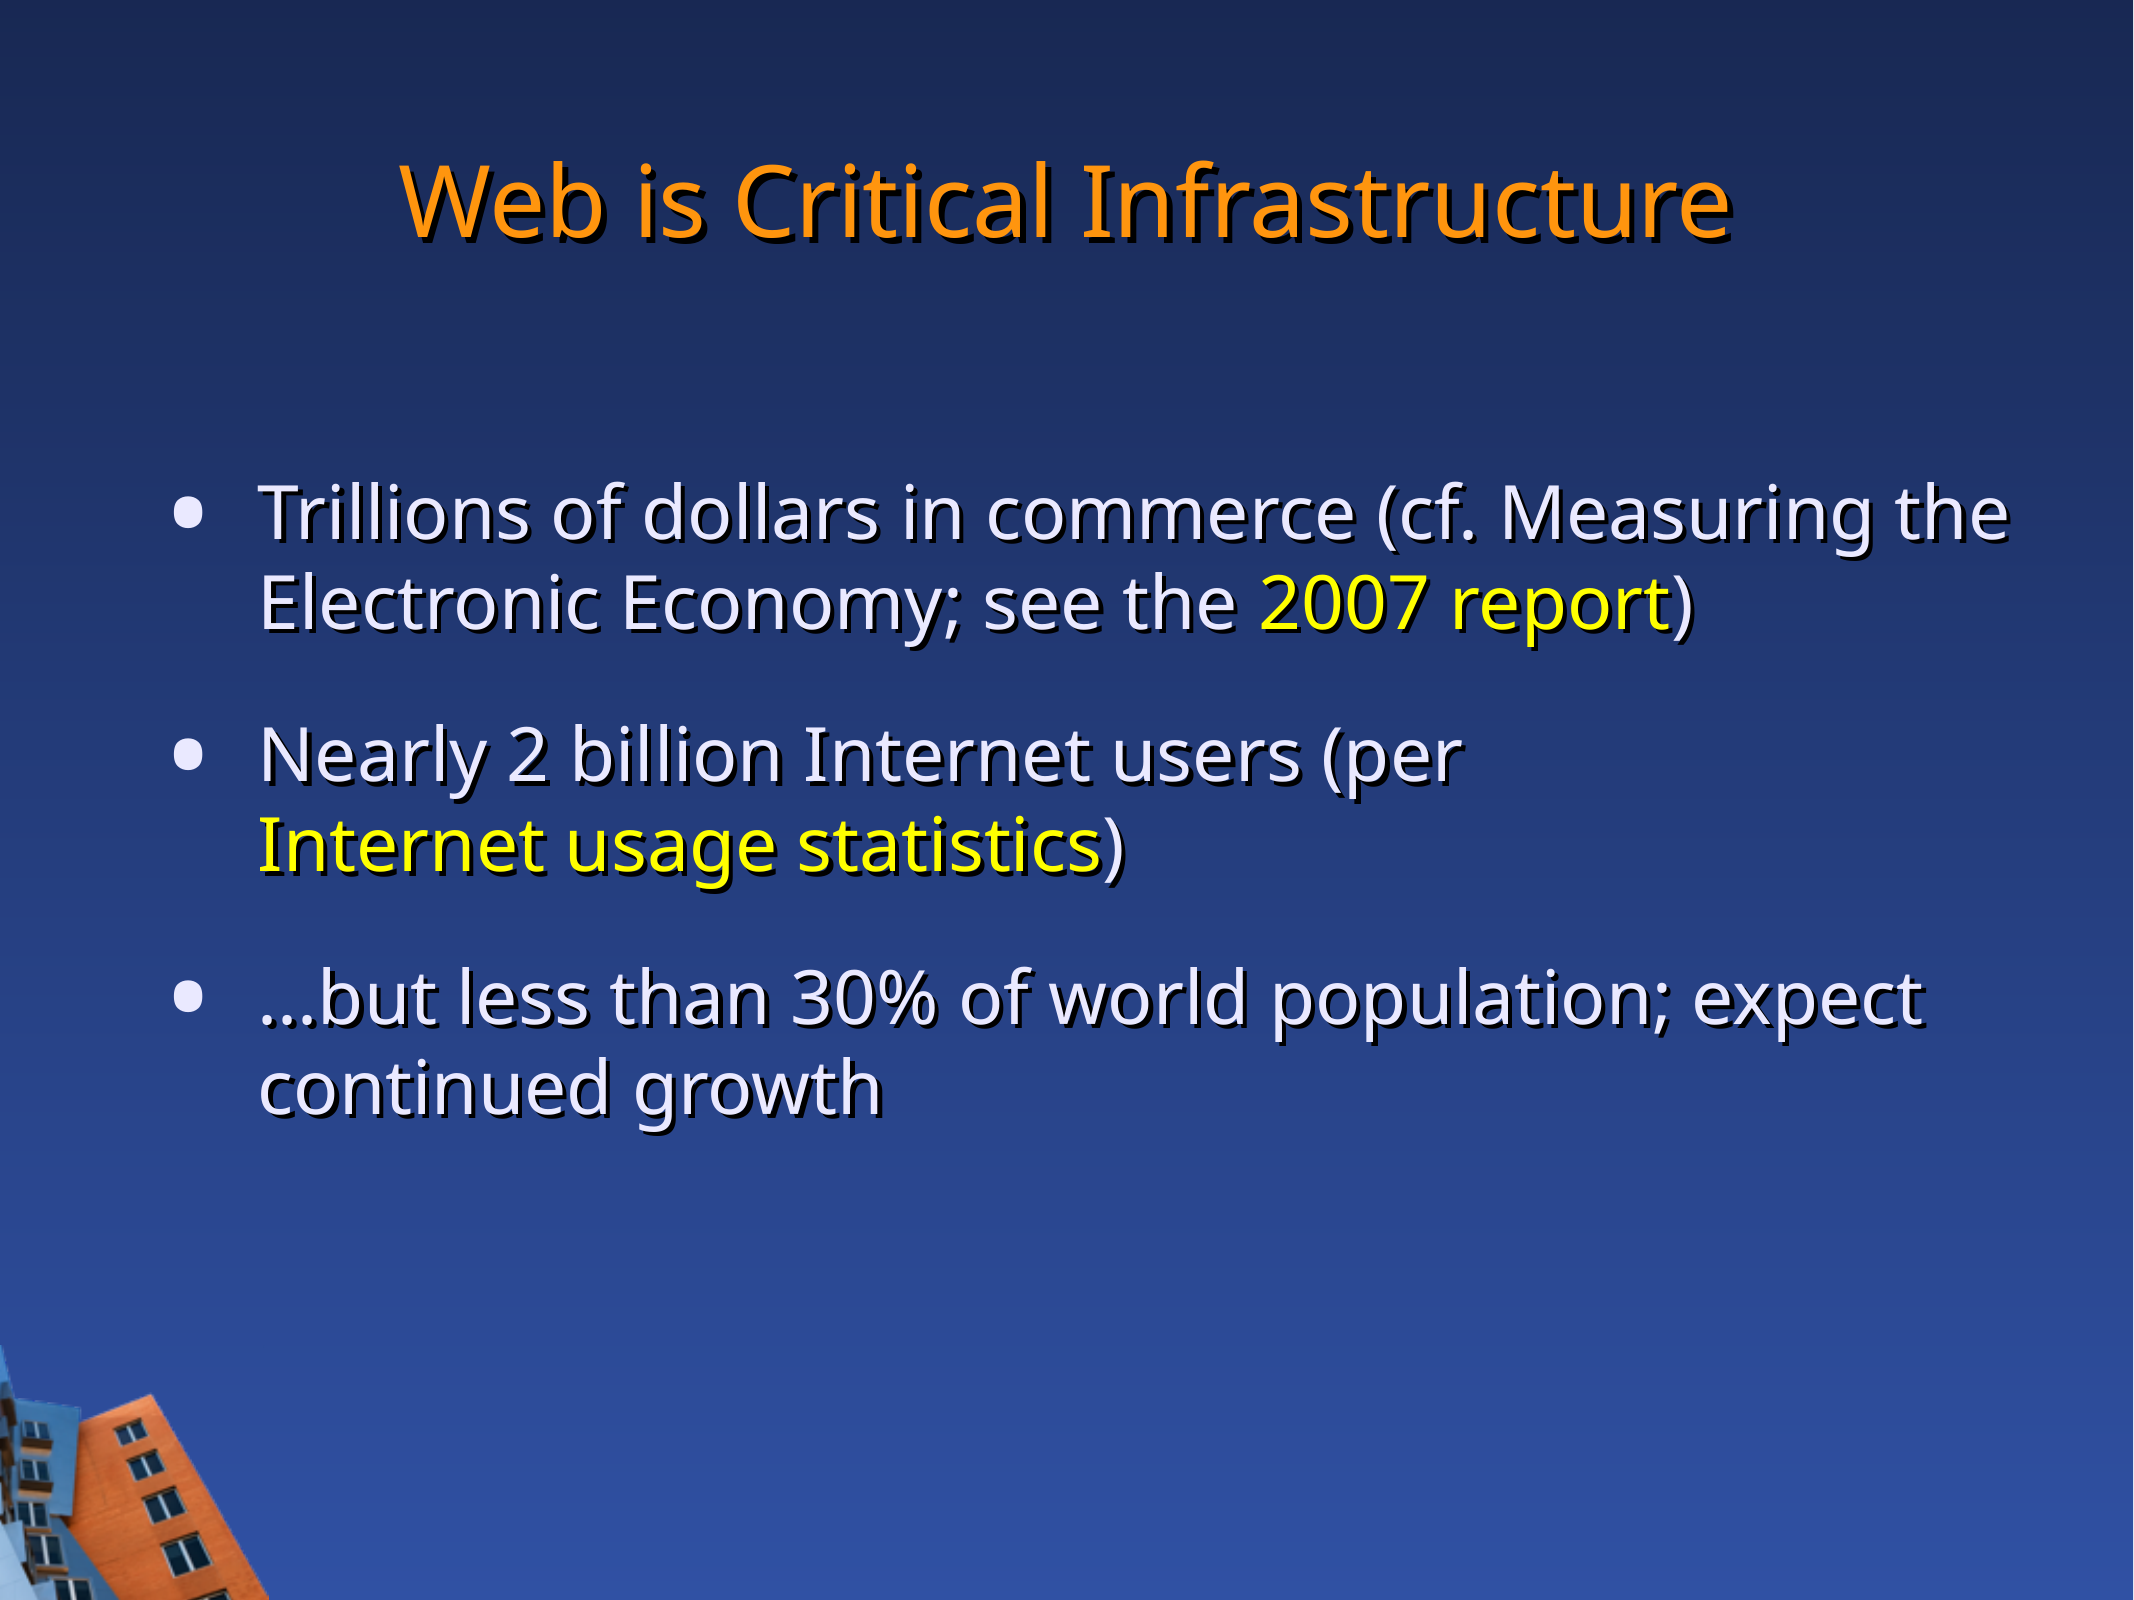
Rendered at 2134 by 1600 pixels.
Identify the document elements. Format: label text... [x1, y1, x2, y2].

list Trillions of dollars in commerce (cf. Measuring the Electronic Economy; see the 2007 report) Nearly 2 billion Internet users (per Internet usage statistics) ...but less than 30% of world population; expect continued growth [112, 464, 2032, 1506]
picture [0, 1345, 269, 1600]
title Web is Critical Infrastructure [106, 63, 2027, 331]
